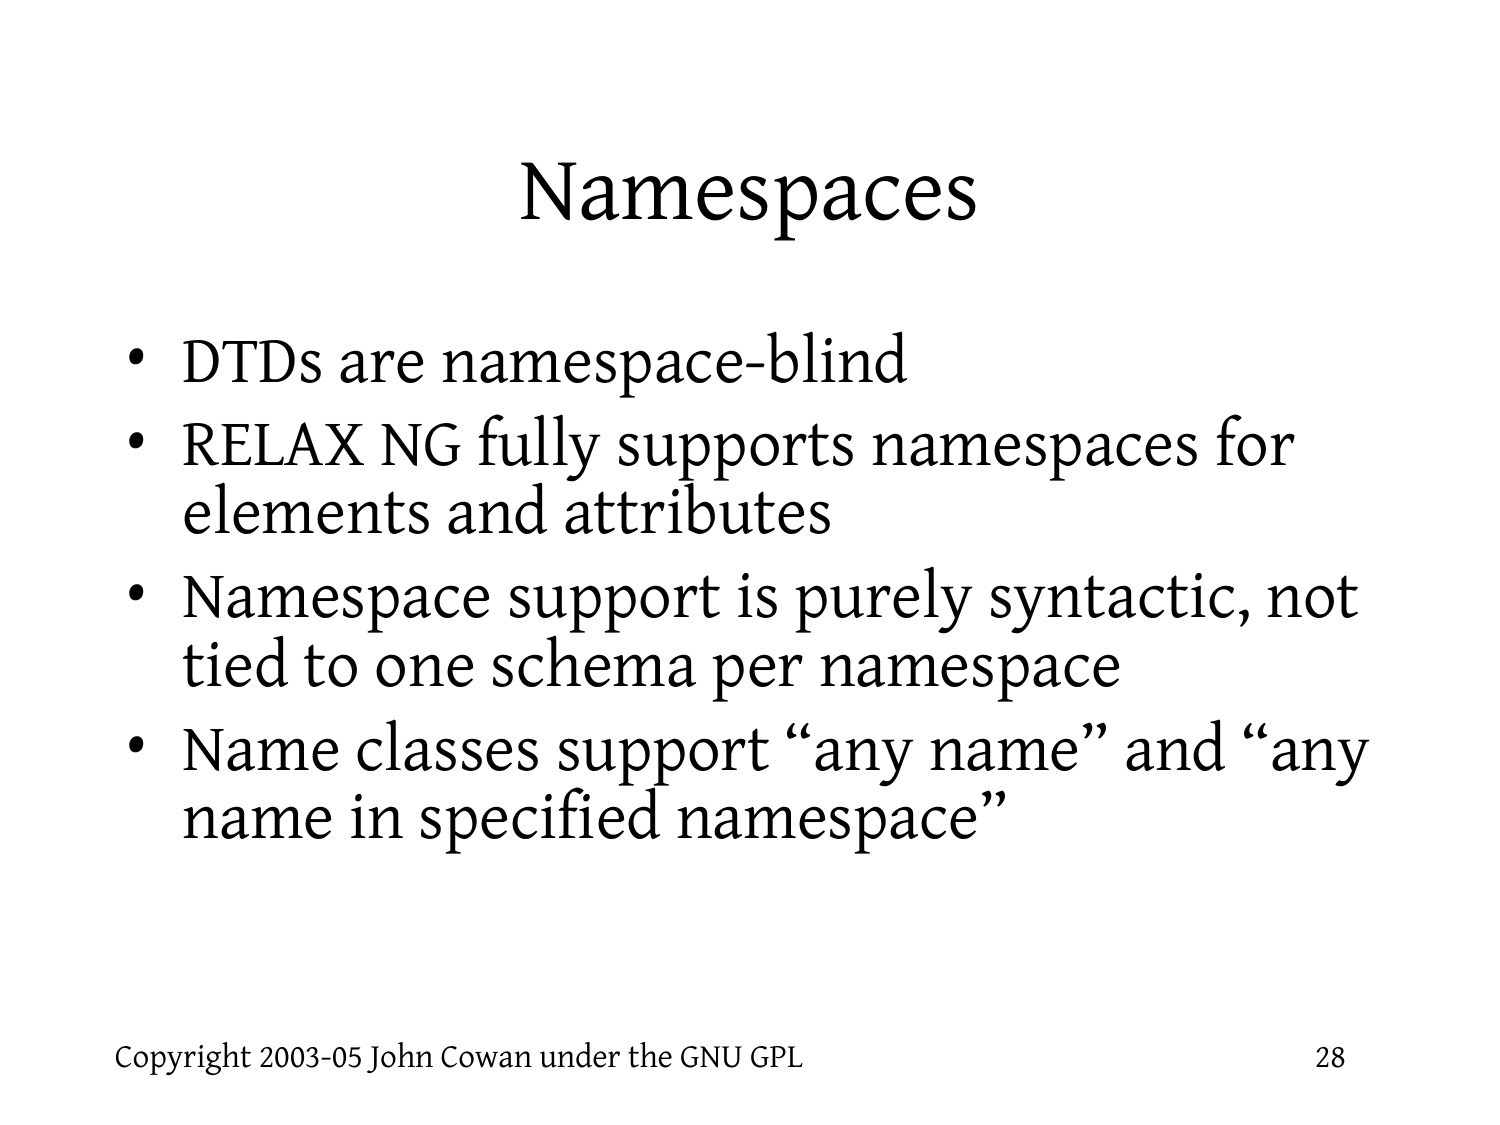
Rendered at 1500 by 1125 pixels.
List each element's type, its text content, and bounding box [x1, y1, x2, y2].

list DTDs are namespace-blind RELAX NG fully supports namespaces for elements and attributes Namespace support is purely syntactic, not tied to one schema per namespace Name classes support “any name” and “any name in specified namespace” [112, 324, 1388, 1000]
title Namespaces [112, 99, 1388, 288]
